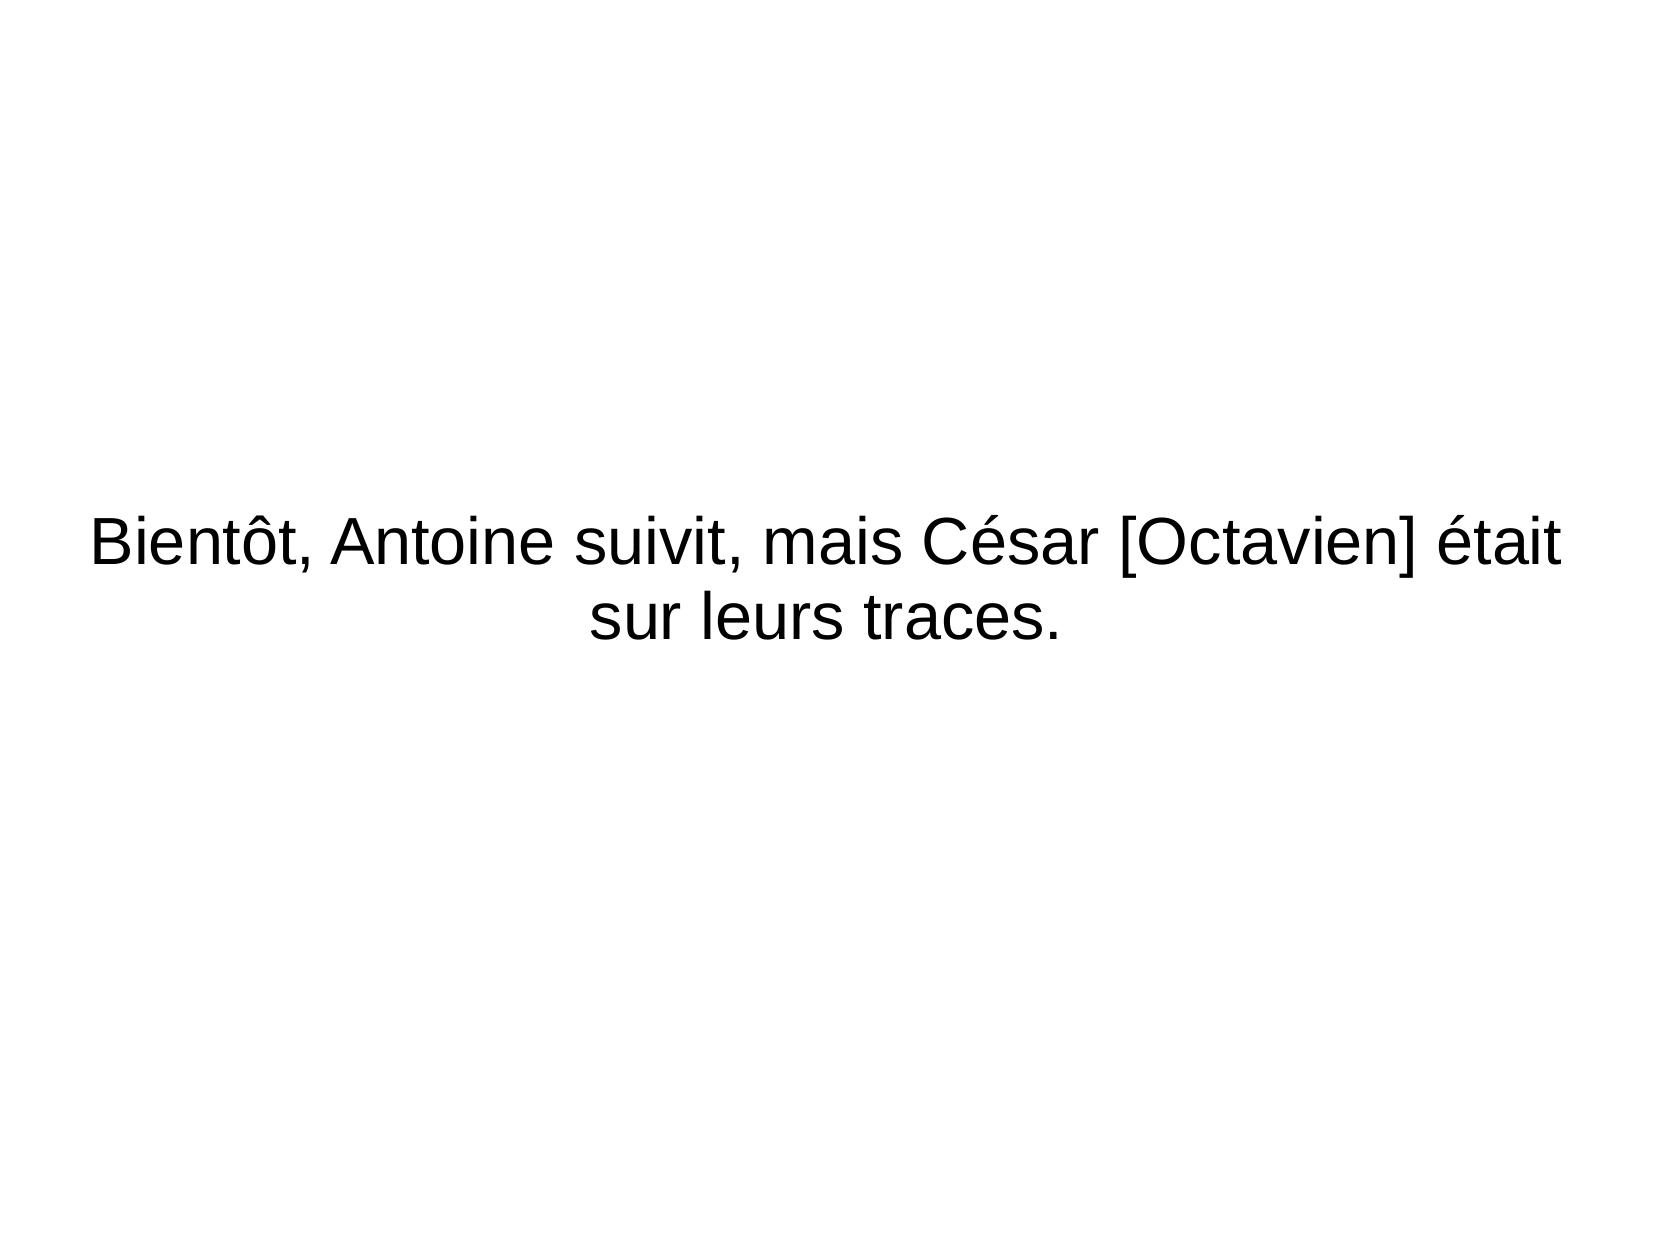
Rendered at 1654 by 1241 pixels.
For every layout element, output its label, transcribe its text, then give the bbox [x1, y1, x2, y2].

subtitle Bientôt, Antoine suivit, mais César [Octavien] était sur leurs traces. [82, 49, 1571, 1109]
